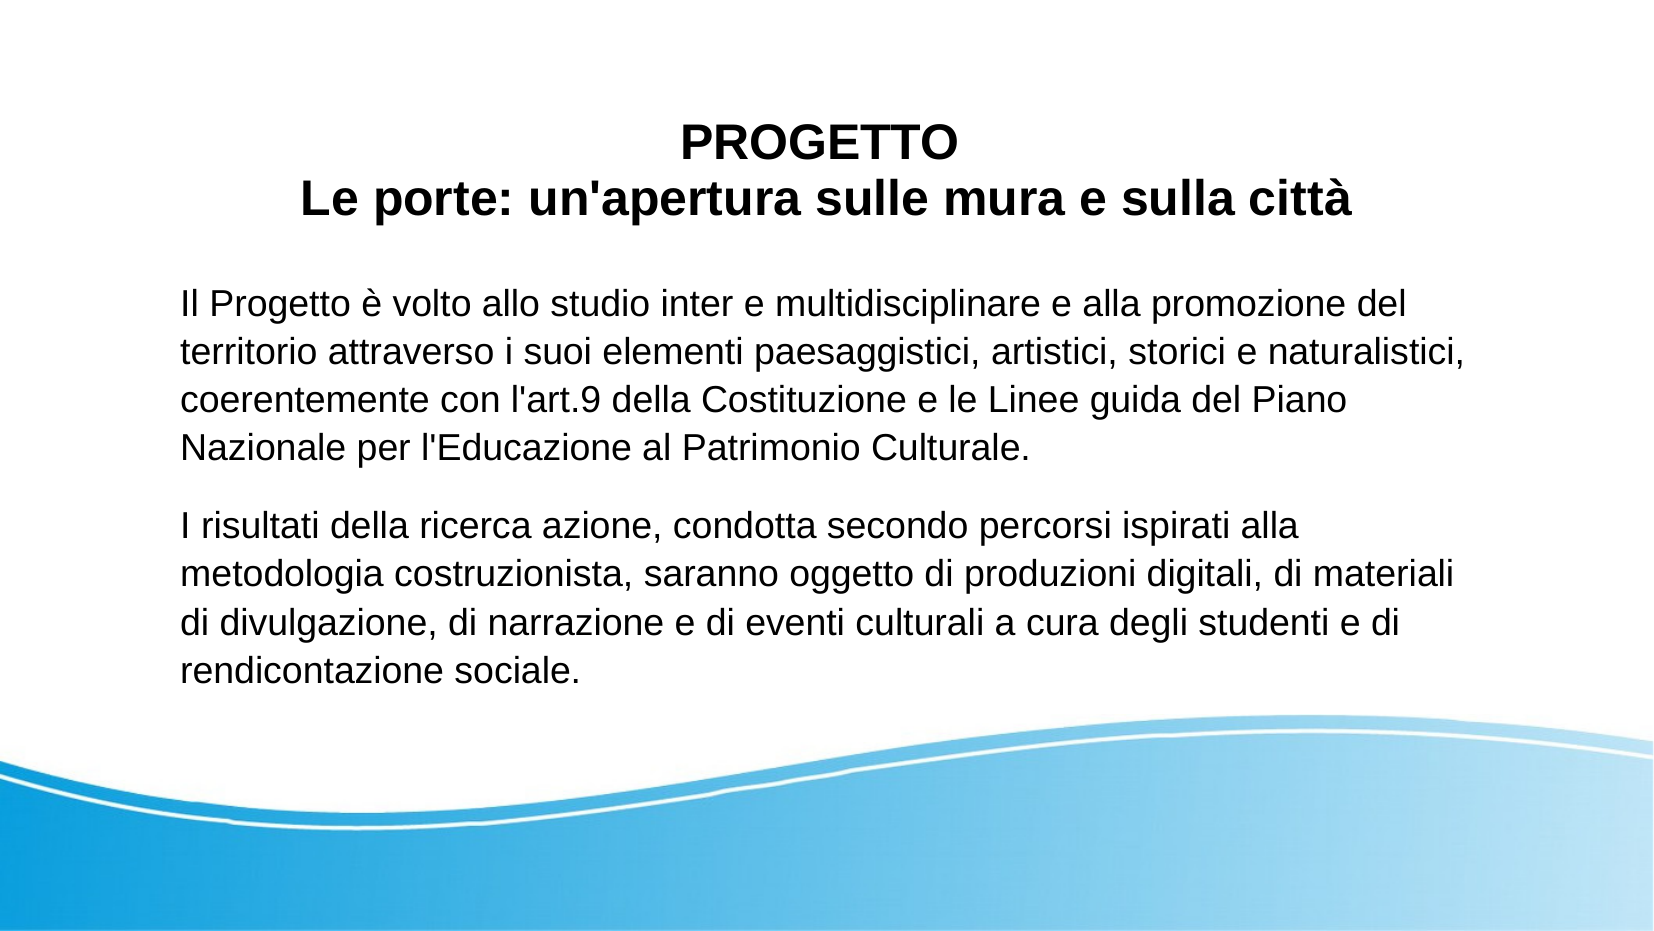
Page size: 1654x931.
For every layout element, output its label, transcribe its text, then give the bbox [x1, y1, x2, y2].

title PROGETTO Le porte: un'apertura sulle mura e sulla città [94, 92, 1560, 249]
text_box Il Progetto è volto allo studio inter e multidisciplinare e alla promozione del territorio attraverso i suoi elementi paesaggistici, artistici, storici e naturalistici, coerentemente con l'art.9 della Costituzione e le Linee guida del Piano Nazionale per l'Educazione al Patrimonio Culturale. I risultati della ricerca azione, condotta secondo percorsi ispirati alla metodologia costruzionista, saranno oggetto di produzioni digitali, di materiali di divulgazione, di narrazione e di eventi culturali a cura degli studenti e di rendicontazione sociale. [165, 268, 1501, 745]
picture [0, 714, 1654, 931]
